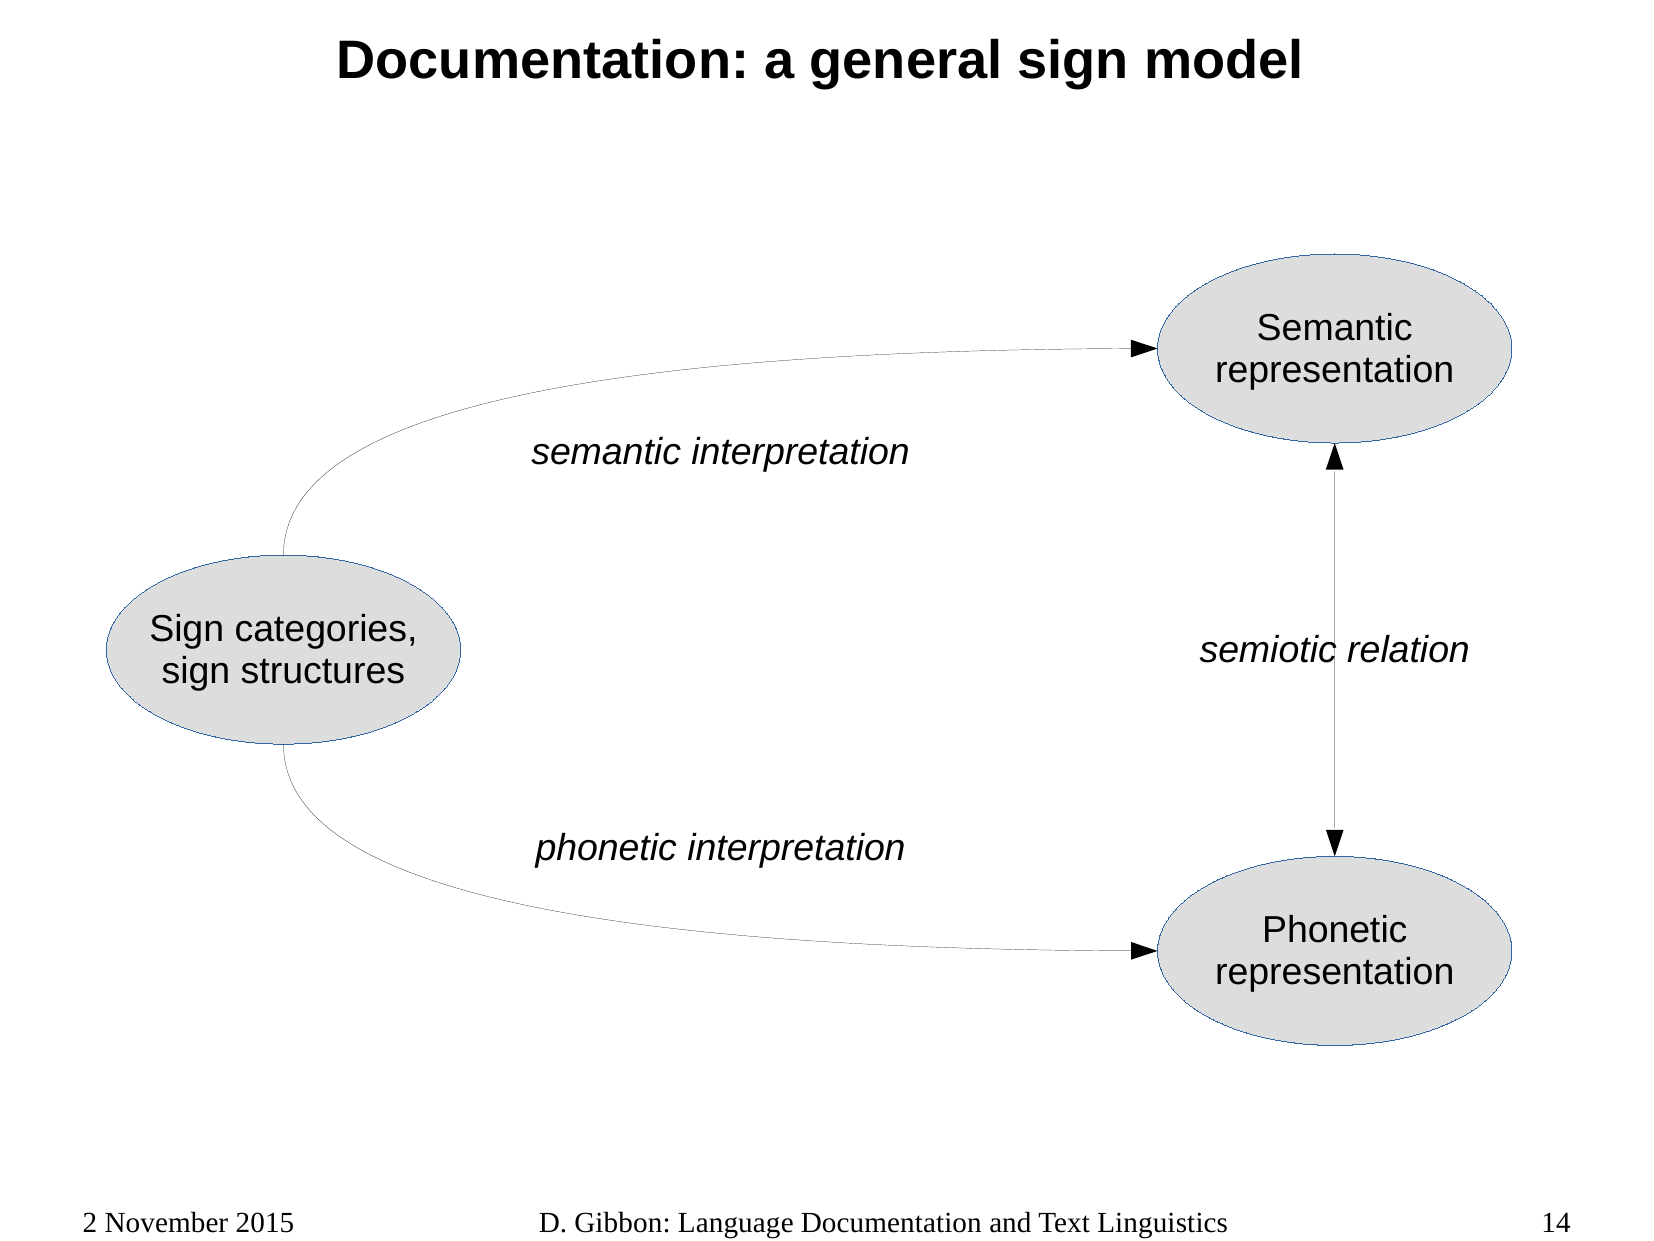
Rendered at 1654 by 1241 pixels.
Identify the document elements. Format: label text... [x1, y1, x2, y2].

text_box Sign categories, sign structures [106, 555, 461, 745]
title Documentation: a general sign model [11, 13, 1630, 107]
text_box Phonetic representation [1157, 856, 1512, 1046]
text_box Semantic representation [1157, 253, 1512, 444]
